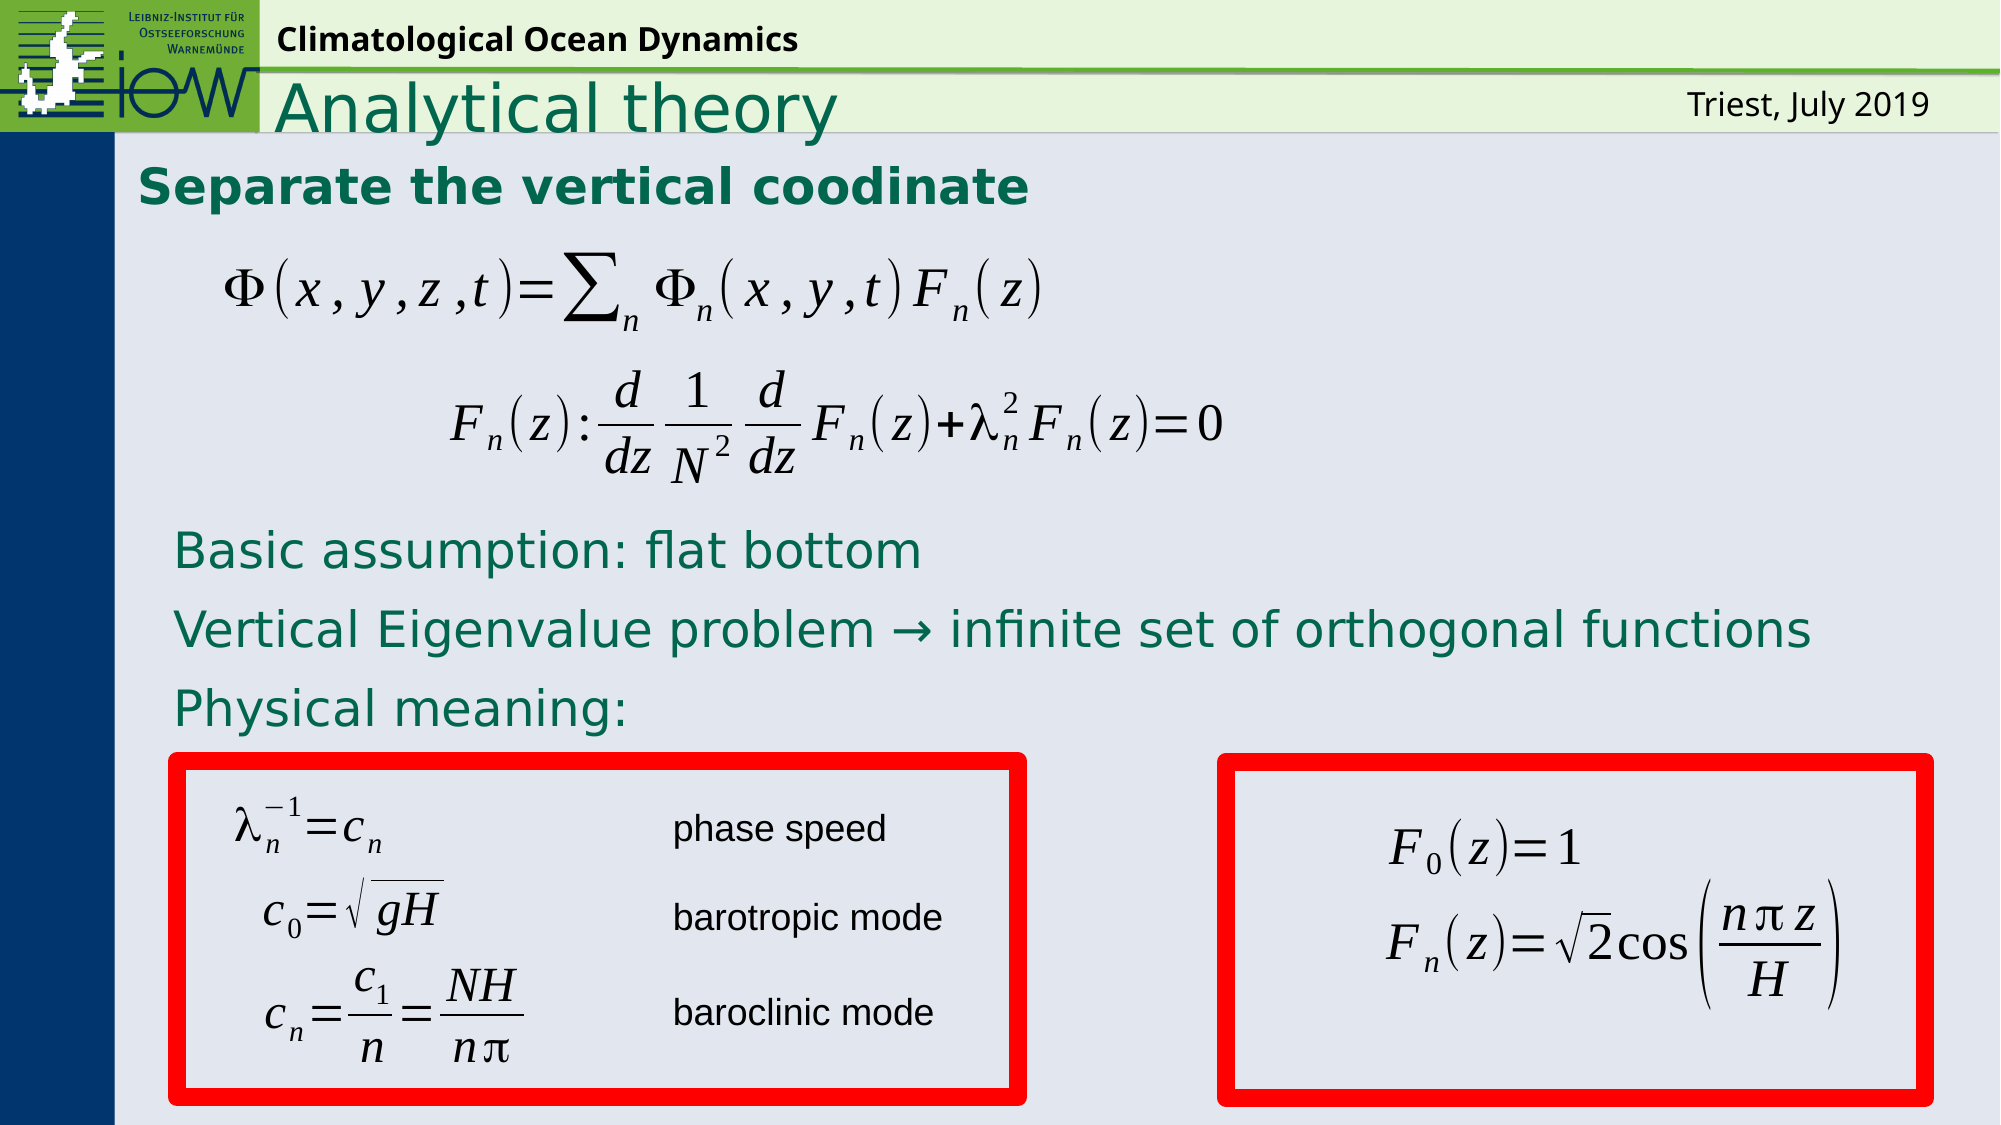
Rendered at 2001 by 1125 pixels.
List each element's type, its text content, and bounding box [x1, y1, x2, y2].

text_box Basic assumption: flat bottom Vertical Eigenvalue problem → infinite set of orthogonal functions Physical meaning: [151, 510, 1949, 616]
chart [1370, 814, 1856, 1015]
chart [222, 789, 396, 860]
chart [252, 948, 538, 1076]
text_box baroclinic mode [658, 983, 973, 1044]
text_box Separate the vertical coodinate [115, 146, 1301, 252]
chart [209, 250, 1060, 340]
chart [250, 876, 456, 945]
text_box phase speed [658, 800, 902, 861]
text_box Analytical theory [0, 58, 1229, 164]
chart [433, 360, 1237, 494]
picture [0, 10, 260, 58]
text_box barotropic mode [658, 888, 981, 949]
